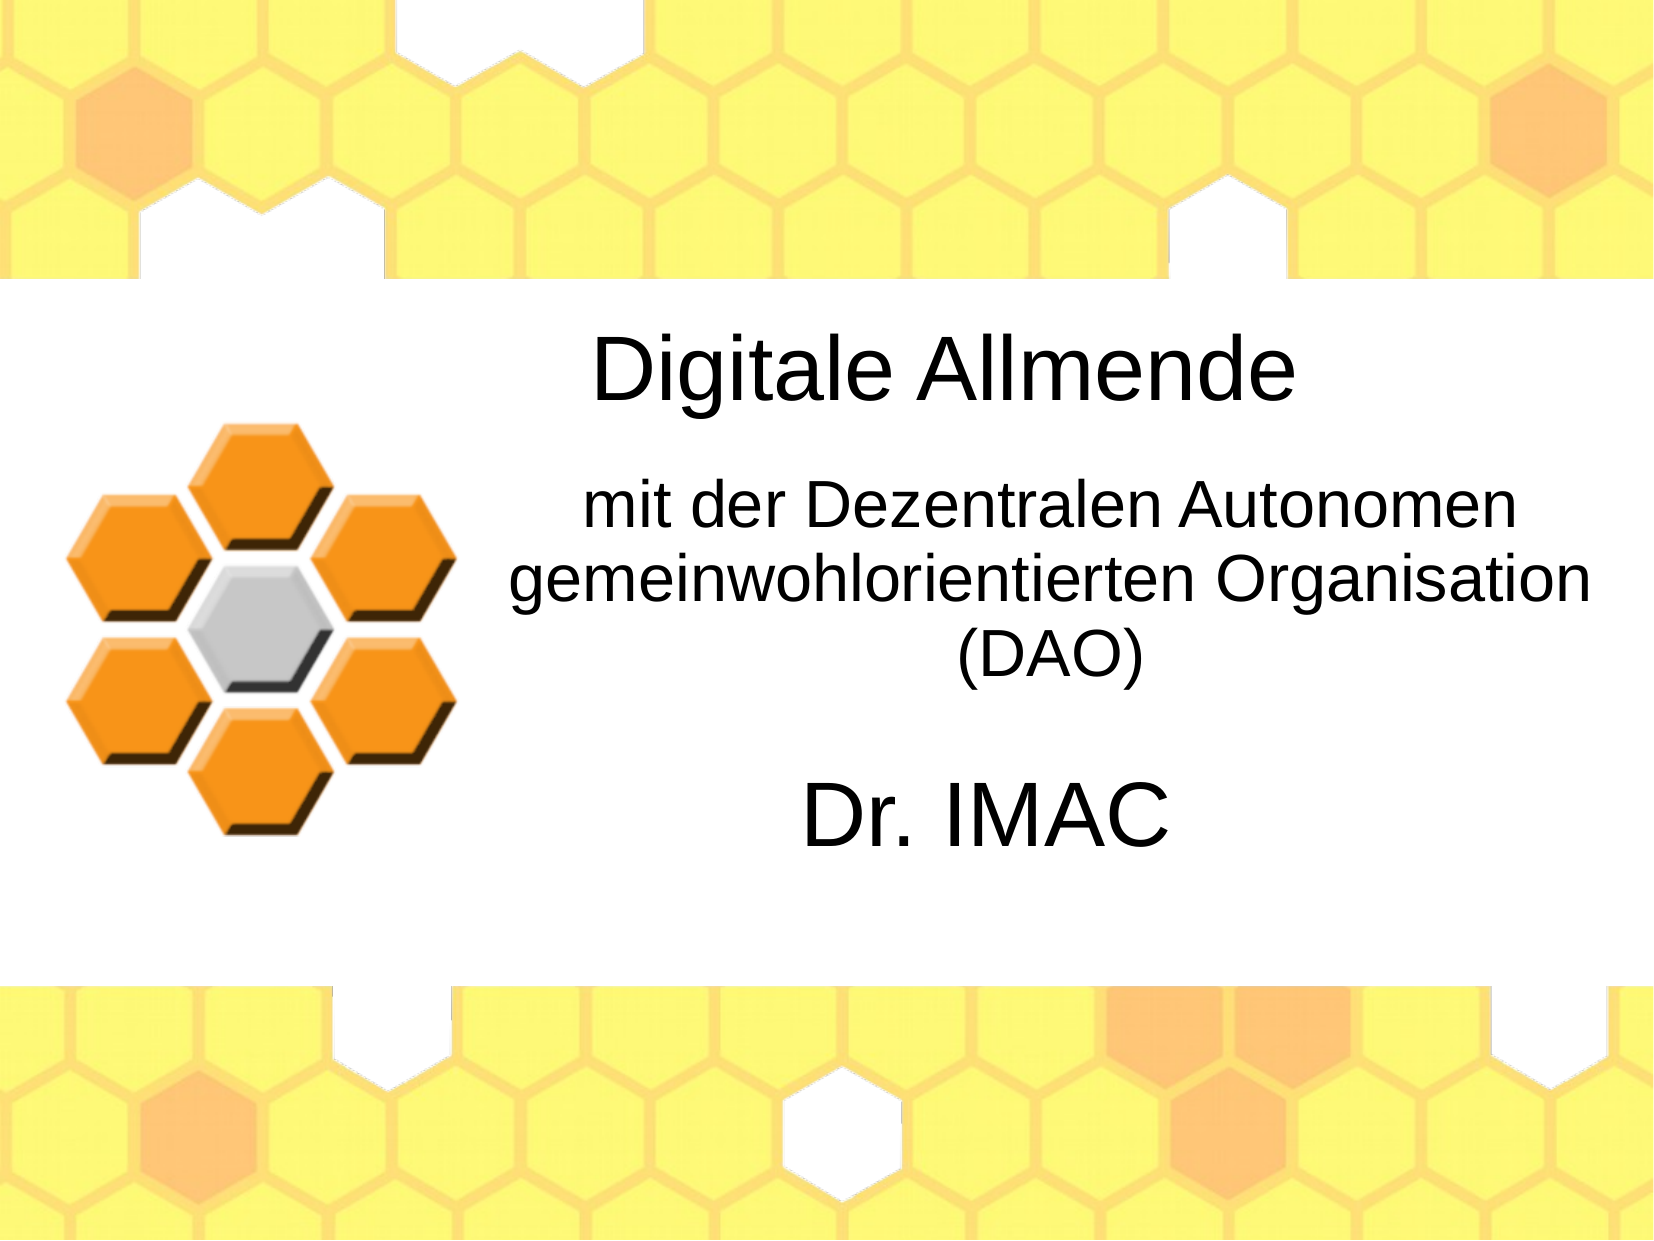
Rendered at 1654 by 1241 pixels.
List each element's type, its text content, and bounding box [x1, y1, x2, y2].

picture [0, 986, 1654, 1240]
picture [44, 413, 479, 847]
text_box mit der Dezentralen Autonomen gemeinwohlorientierten Organisation (DAO) [479, 466, 1654, 691]
title Digitale Allmende [283, 235, 1607, 466]
subtitle Dr. IMAC [324, 720, 1648, 910]
picture [0, 0, 1654, 279]
